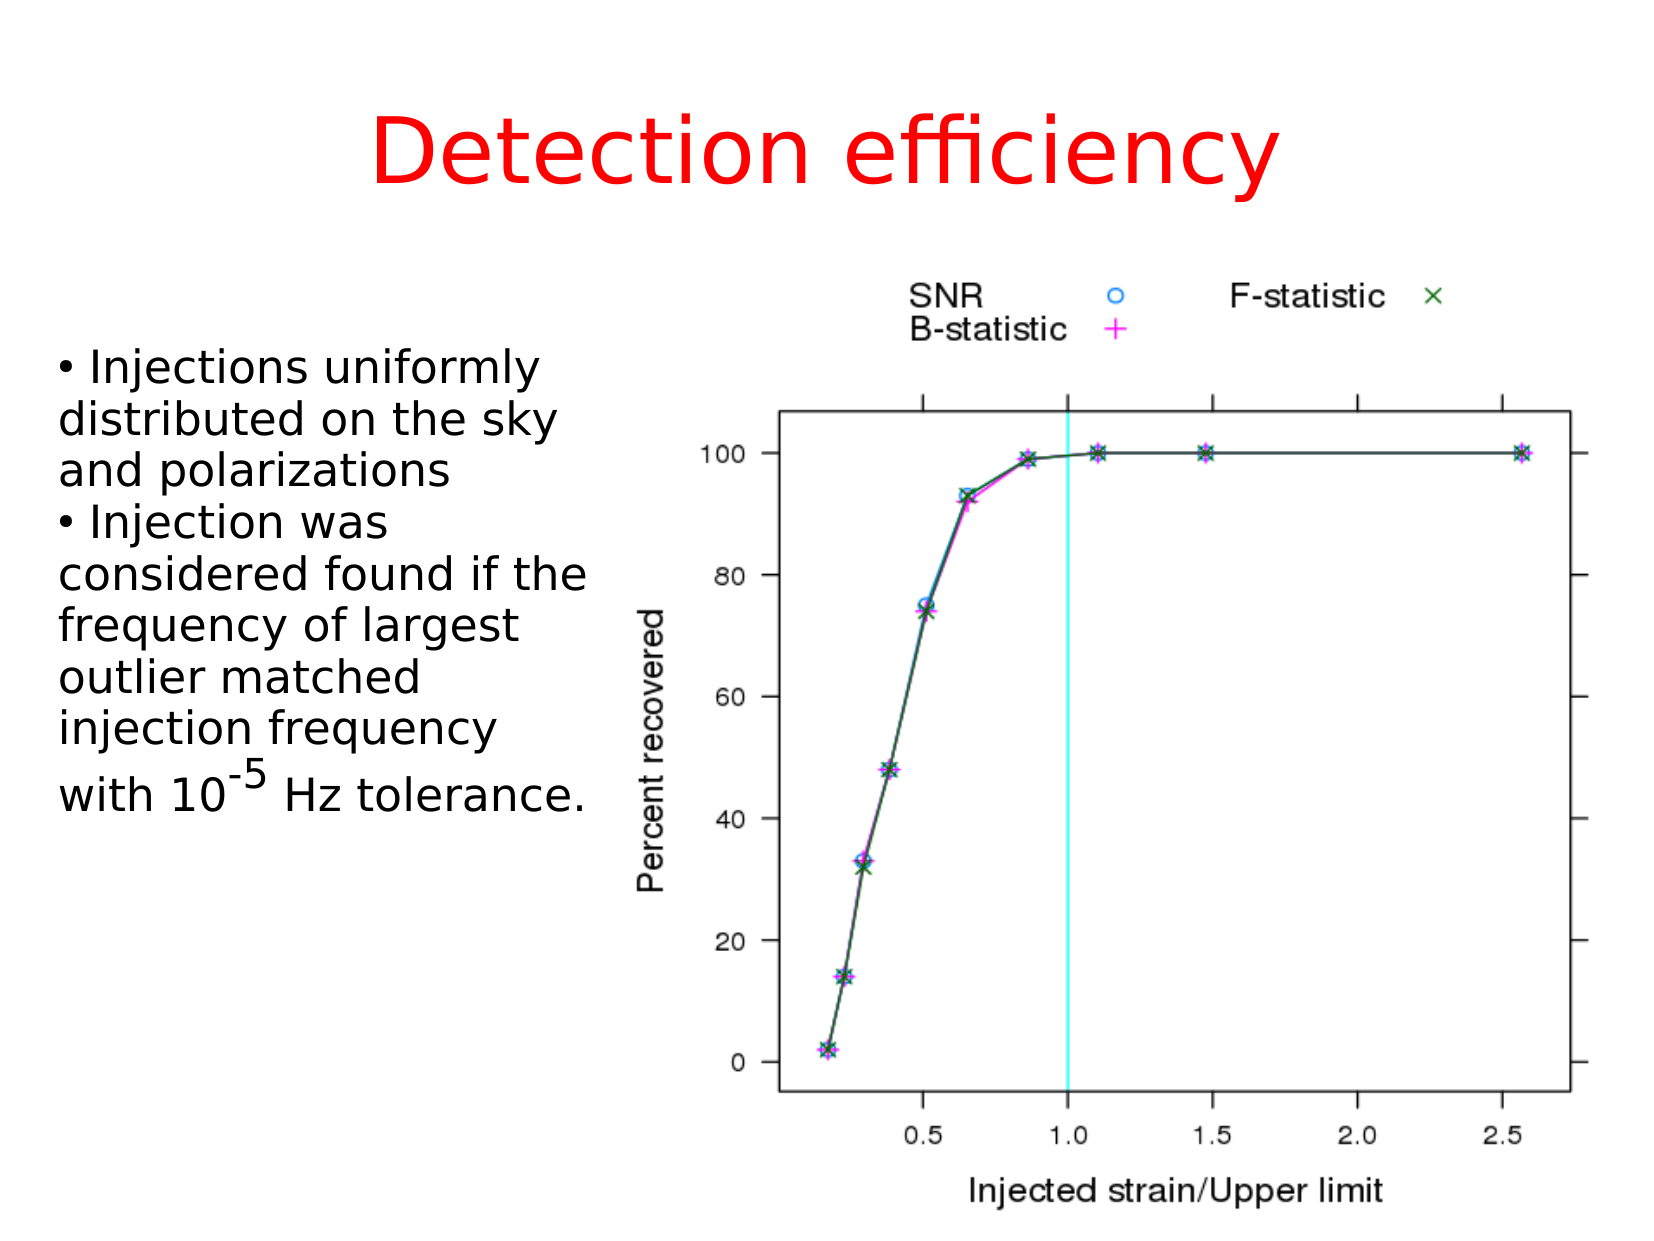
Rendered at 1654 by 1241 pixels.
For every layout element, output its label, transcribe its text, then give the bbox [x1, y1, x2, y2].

text_box Injections uniformly distributed on the sky and polarizations Injection was considered found if the frequency of largest outlier matched injection frequency with 10-5 Hz tolerance. [43, 335, 621, 835]
title Detection efficiency [82, 49, 1571, 257]
picture [620, 245, 1654, 1237]
